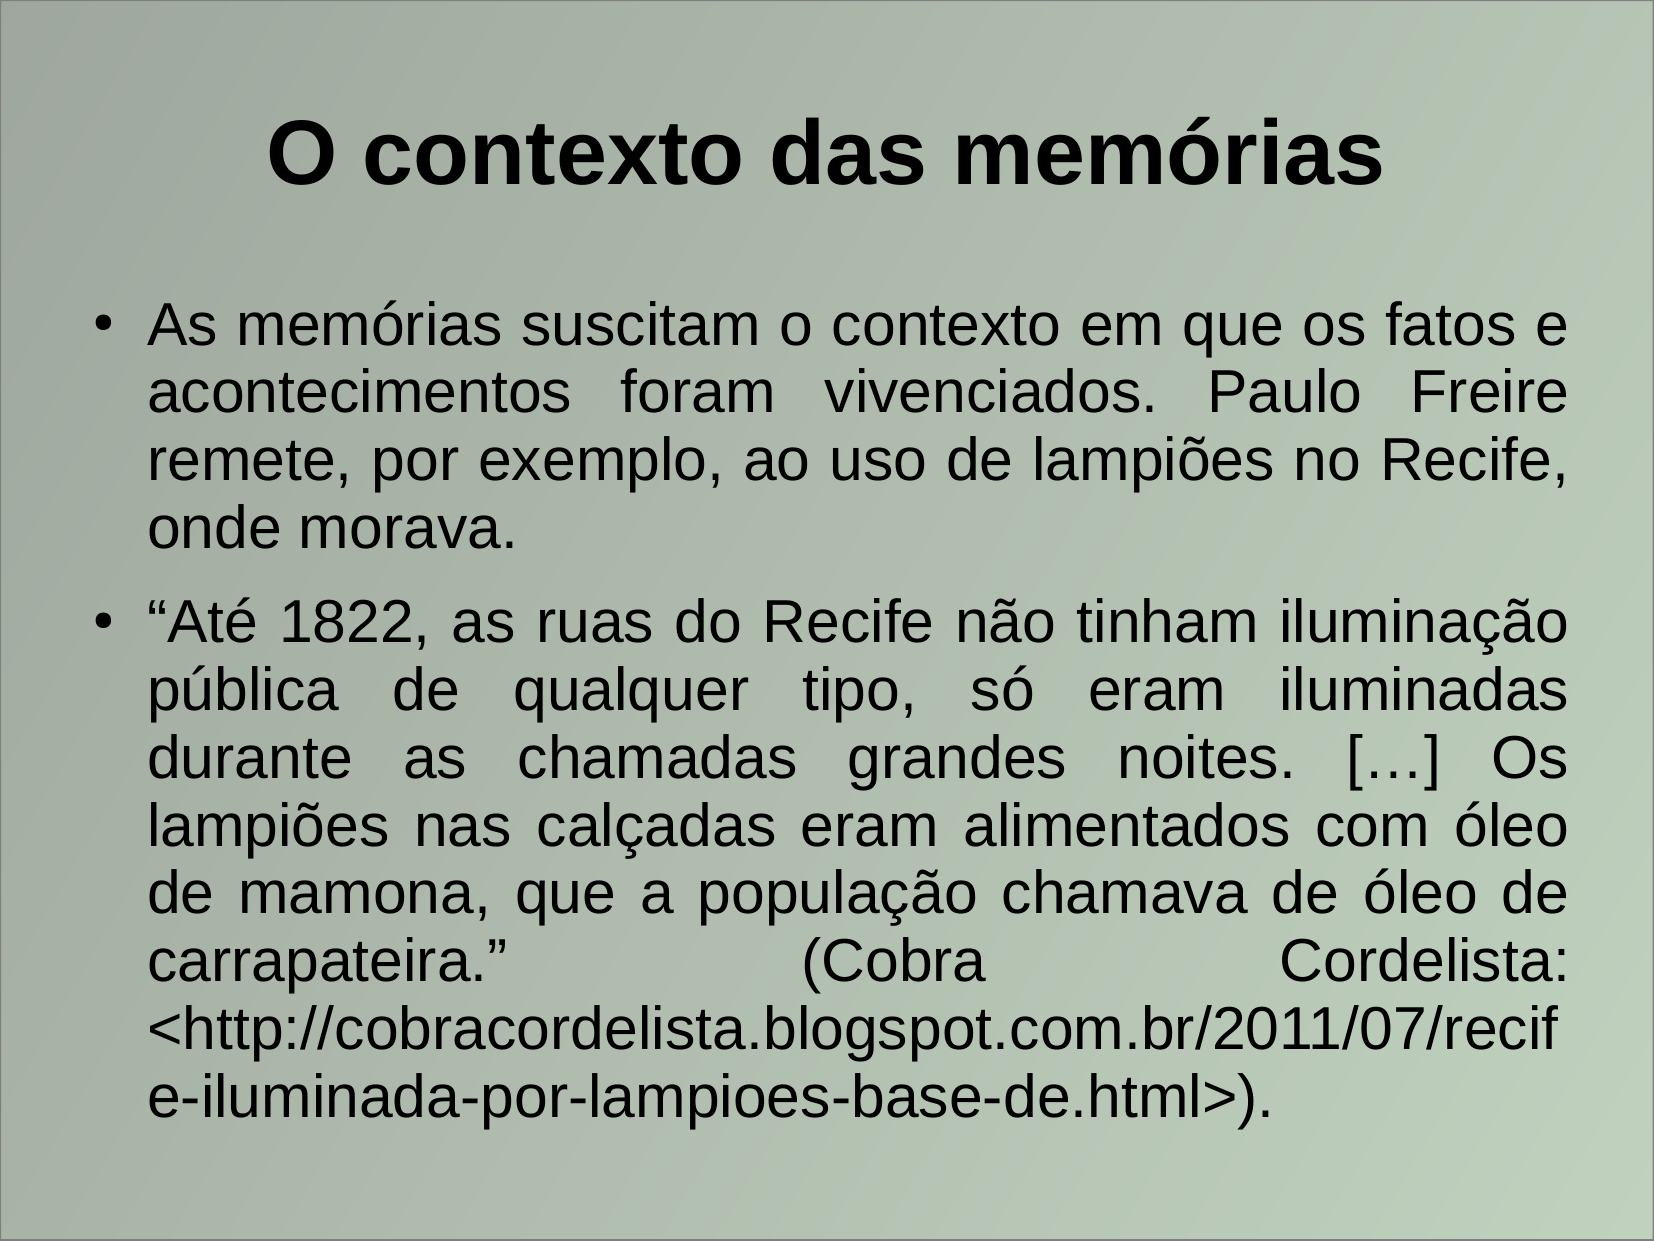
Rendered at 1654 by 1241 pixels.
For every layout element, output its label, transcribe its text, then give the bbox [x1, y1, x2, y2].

list As memórias suscitam o contexto em que os fatos e acontecimentos foram vivenciados. Paulo Freire remete, por exemplo, ao uso de lampiões no Recife, onde morava. “Até 1822, as ruas do Recife não tinham iluminação pública de qualquer tipo, só eram iluminadas durante as chamadas grandes noites. […] Os lampiões nas calçadas eram alimentados com óleo de mamona, que a população chamava de óleo de carrapateira.” (Cobra Cordelista: <http://cobracordelista.blogspot.com.br/2011/07/recife-iluminada-por-lampioes-base-de.html>). [82, 290, 1571, 1134]
title O contexto das memórias [82, 49, 1571, 257]
